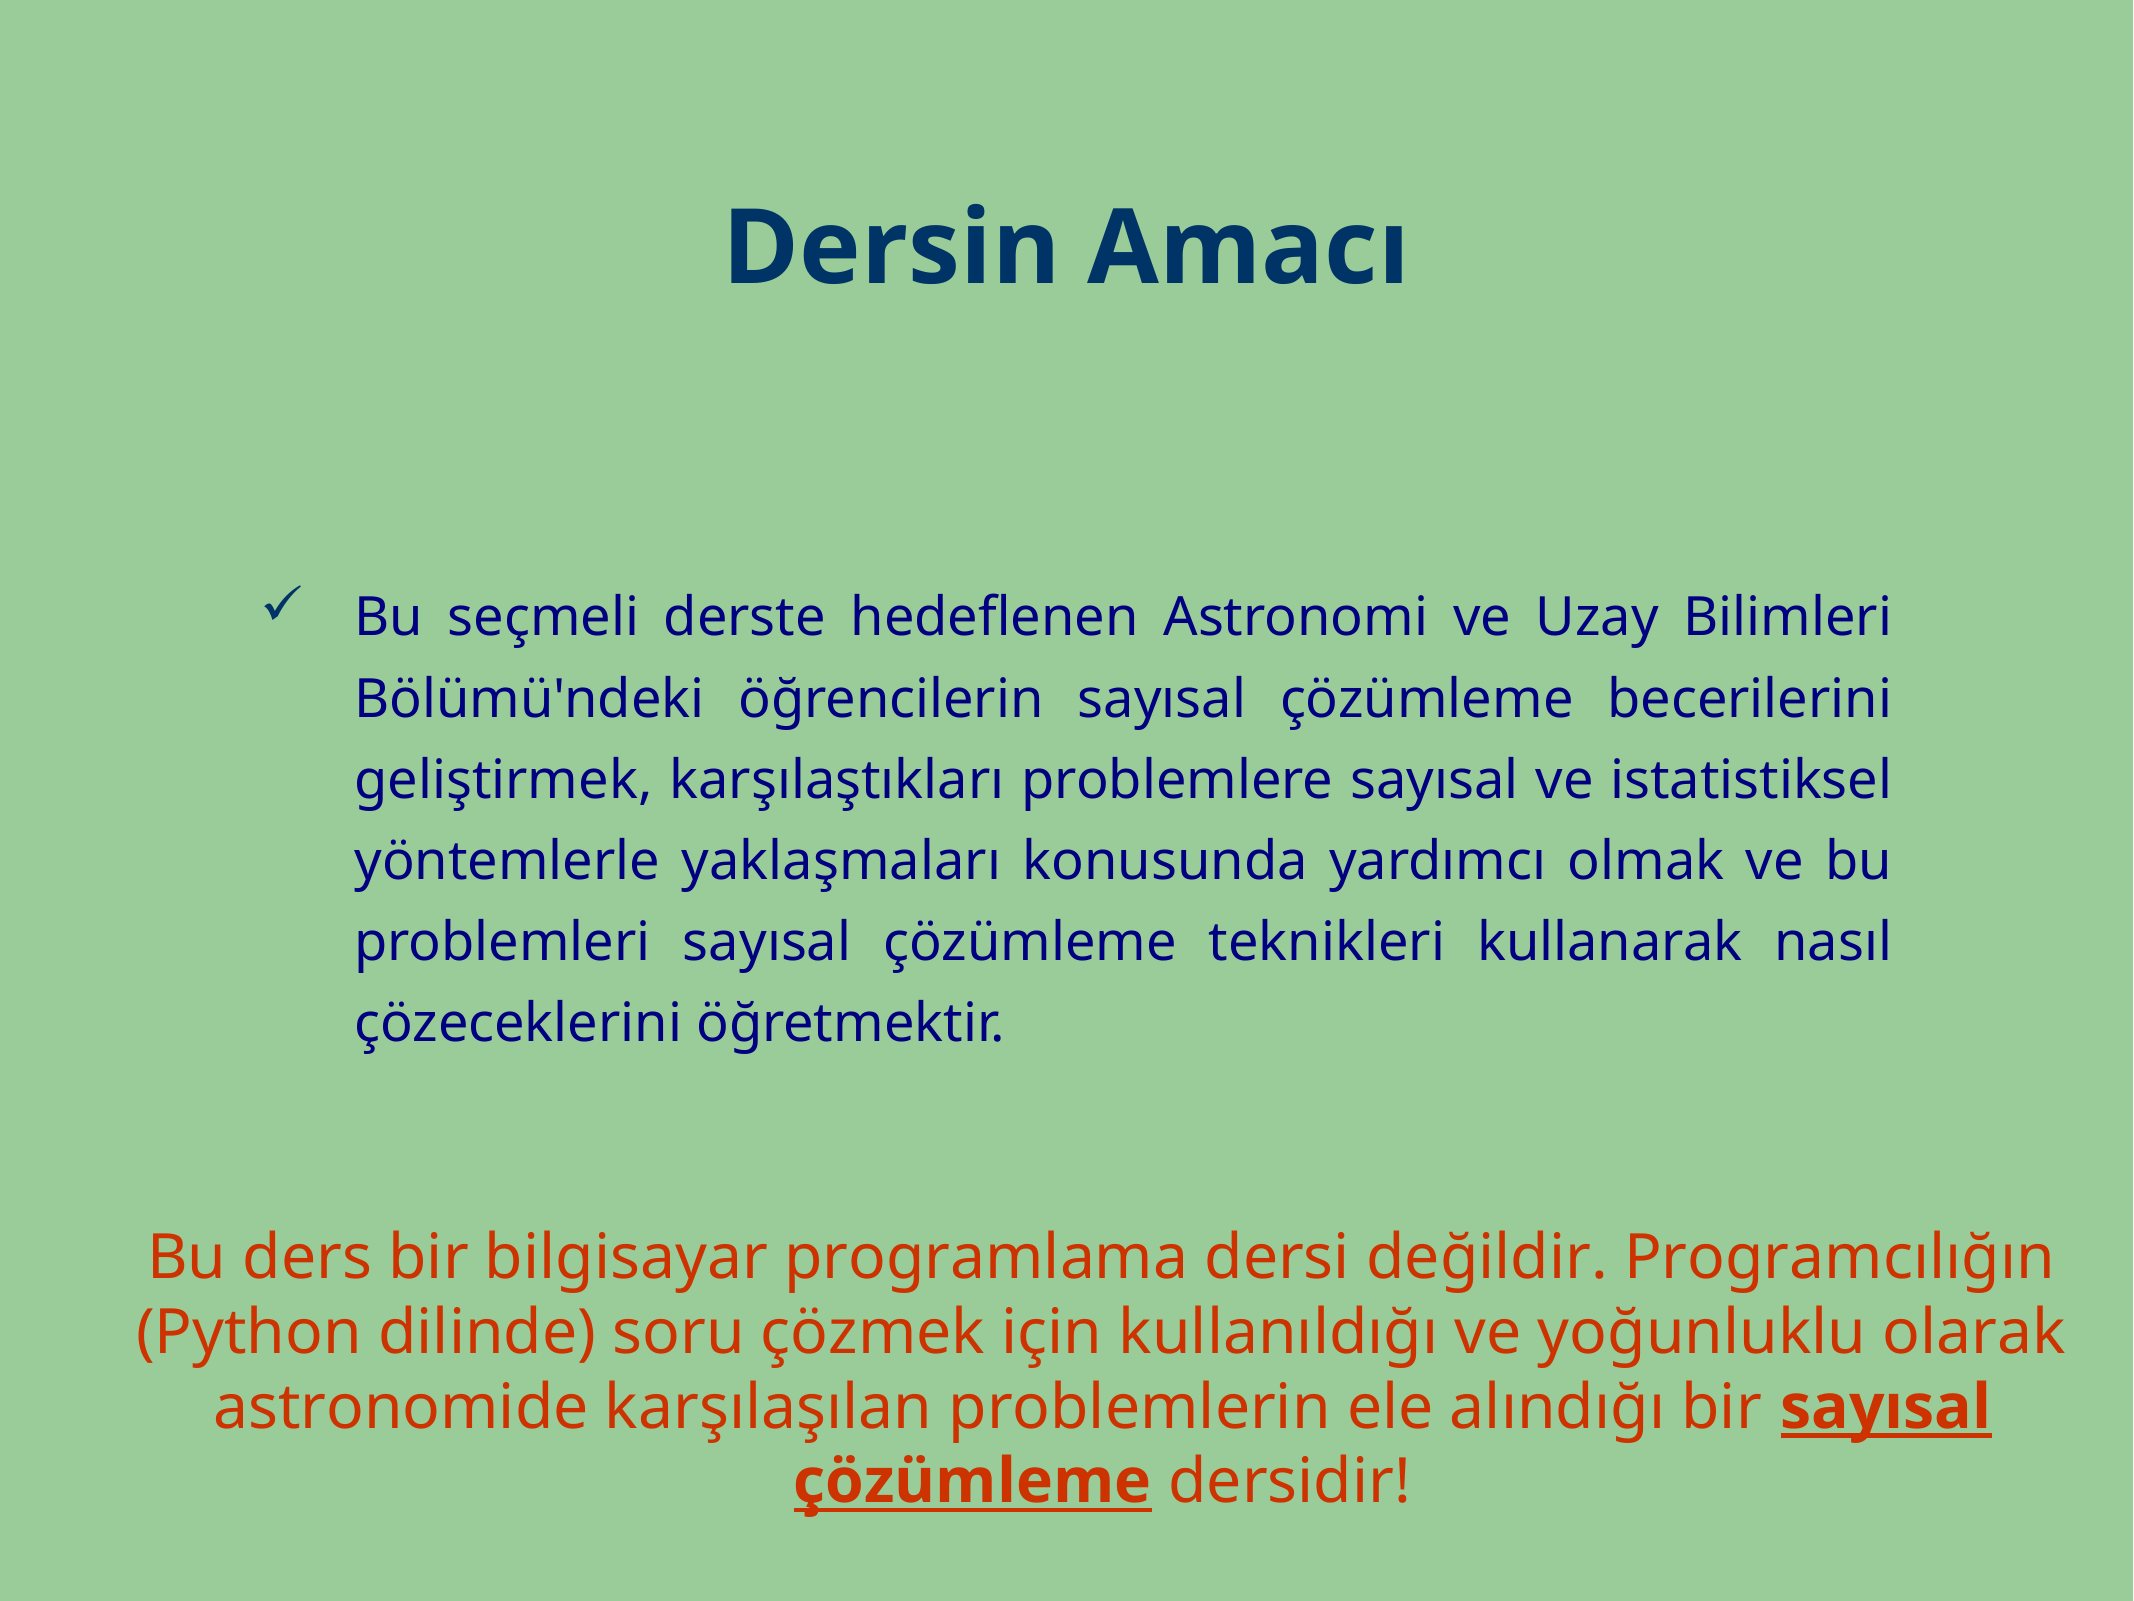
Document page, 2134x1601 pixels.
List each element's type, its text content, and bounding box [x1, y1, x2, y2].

title Dersin Amacı [208, 41, 1925, 432]
list Bu seçmeli derste hedeflenen Astronomi ve Uzay Bilimleri Bölümü'ndeki öğrencilerin sayısal çözümleme becerilerini geliştirmek, karşılaştıkları problemlere sayısal ve istatistiksel yöntemlerle yaklaşmaları konusunda yardımcı olmak ve bu problemleri sayısal çözümleme teknikleri kullanarak nasıl çözeceklerini öğretmektir. [208, 432, 1955, 1186]
text_box Bu ders bir bilgisayar programlama dersi değildir. Programcılığın (Python dilinde) soru çözmek için kullanıldığı ve yoğunluklu olarak astronomide karşılaşılan problemlerin ele alındığı bir sayısal çözümleme dersidir! [119, 1208, 2085, 1523]
